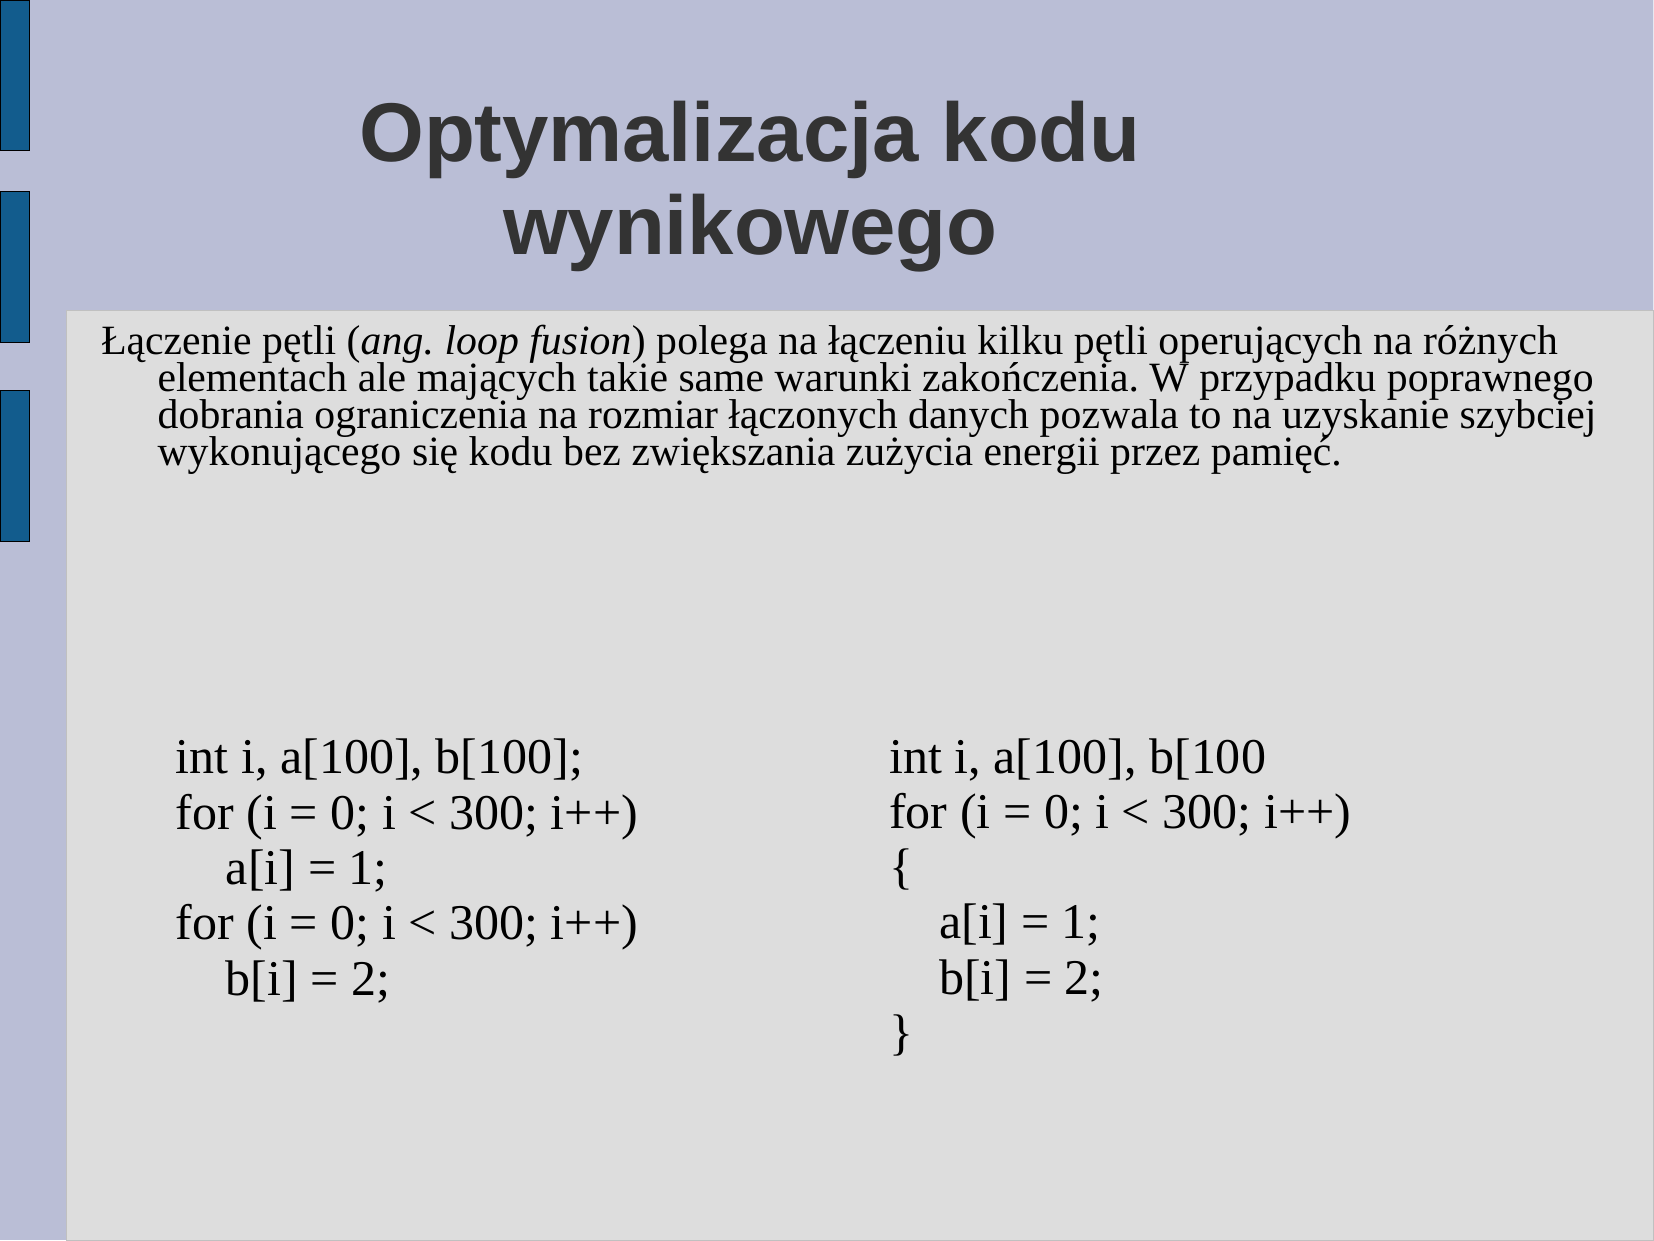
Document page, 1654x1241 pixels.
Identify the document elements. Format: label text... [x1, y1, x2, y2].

title Optymalizacja kodu wynikowego [112, 78, 1388, 280]
text_box int i, a[100], b[100 for (i = 0; i < 300; i++) { a[i] = 1; b[i] = 2; } [874, 720, 1380, 1068]
text_box Łączenie pętli (ang. loop fusion) polega na łączeniu kilku pętli operujących na różnych elementach ale mających takie same warunki zakończenia. W przypadku poprawnego dobrania ograniczenia na rozmiar łączonych danych pozwala to na uzyskanie szybciej wykonującego się kodu bez zwiększania zużycia energii przez pamięć. [101, 324, 1625, 650]
text_box int i, a[100], b[100]; for (i = 0; i < 300; i++) a[i] = 1; for (i = 0; i < 300; i++) b[i] = 2; [160, 721, 666, 1069]
